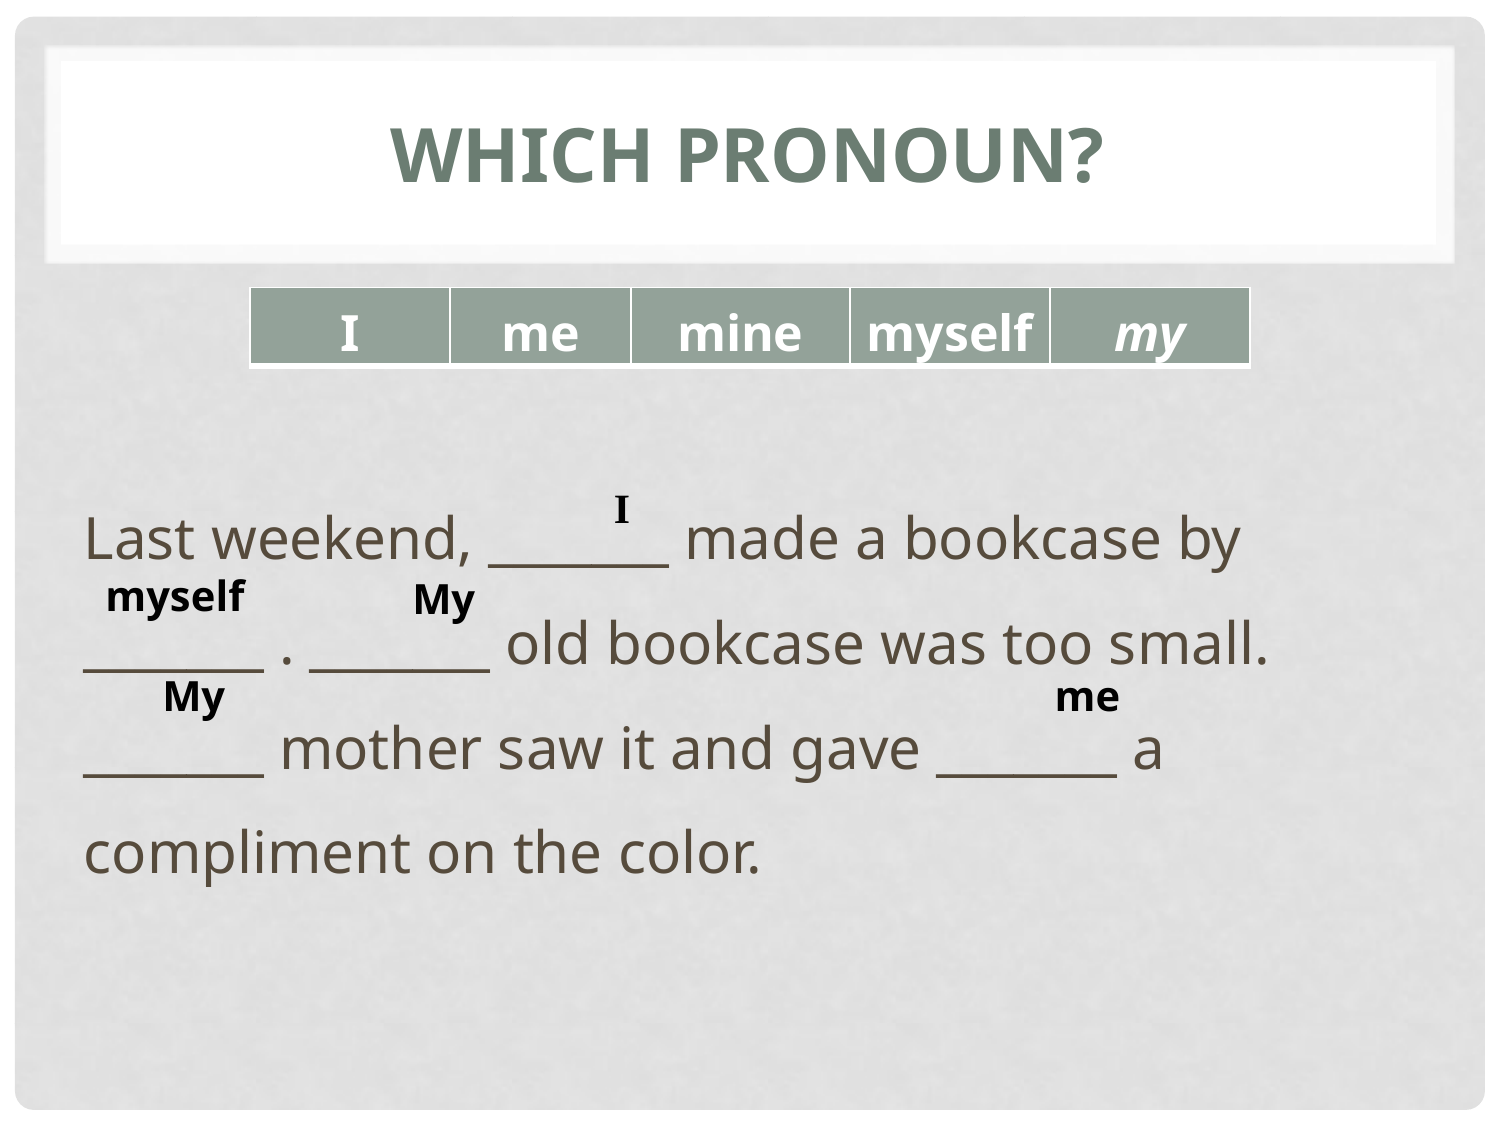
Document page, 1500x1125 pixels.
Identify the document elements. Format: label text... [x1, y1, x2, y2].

text_box I [562, 474, 682, 540]
table_header me [451, 288, 630, 363]
table_header mine [632, 288, 849, 363]
title Which pronoun? [69, 66, 1425, 238]
picture [14, 16, 1485, 1110]
text_box My [131, 662, 257, 728]
list Last weekend, _______ made a bookcase by _______ . _______ old bookcase was too small. _______ mother saw it and gave _______ a compliment on the color. [50, 282, 1400, 913]
table_header my [1051, 288, 1249, 363]
text_box me [1012, 662, 1163, 728]
text_box My [374, 565, 513, 631]
table_header myself [851, 288, 1049, 363]
text_box myself [87, 562, 263, 628]
table_header I [251, 288, 449, 363]
